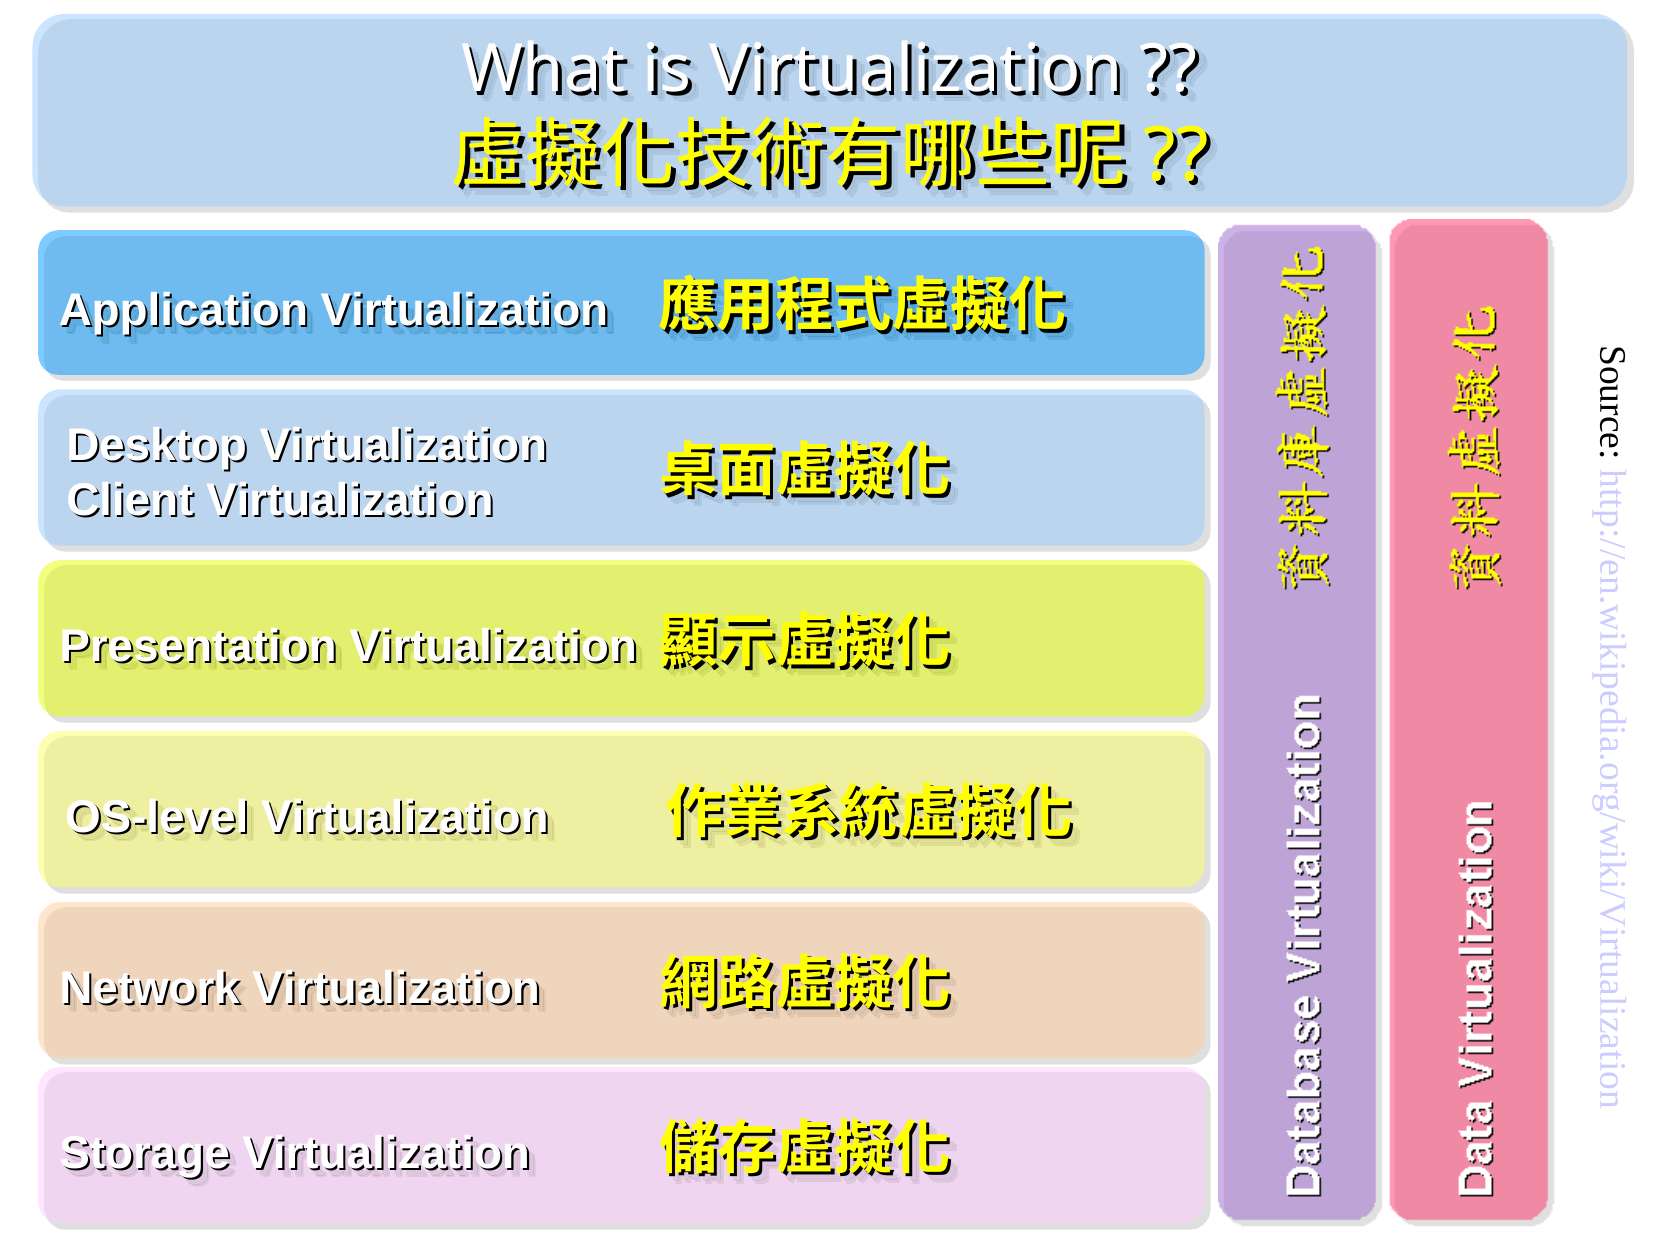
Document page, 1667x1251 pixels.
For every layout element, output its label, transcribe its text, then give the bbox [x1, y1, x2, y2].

text_box What is Virtualization ?? 虛擬化技術有哪些呢?? [32, 13, 1628, 207]
text_box Network Virtualization 網路虛擬化 [38, 902, 1205, 1059]
text_box Source: http://en.wikipedia.org/wiki/Virtualization [1570, 330, 1646, 1144]
picture [1218, 219, 1556, 1228]
text_box Storage Virtualization 儲存虛擬化 [38, 1066, 1205, 1224]
text_box Presentation Virtualization 顯示虛擬化 [38, 560, 1205, 717]
text_box Application Virtualization 應用程式虛擬化 [38, 230, 1205, 375]
text_box OS-level Virtualization 作業系統虛擬化 [38, 730, 1205, 888]
text_box 桌面虛擬化 [38, 389, 1205, 546]
text_box Desktop Virtualization Client Virtualization [51, 406, 563, 532]
